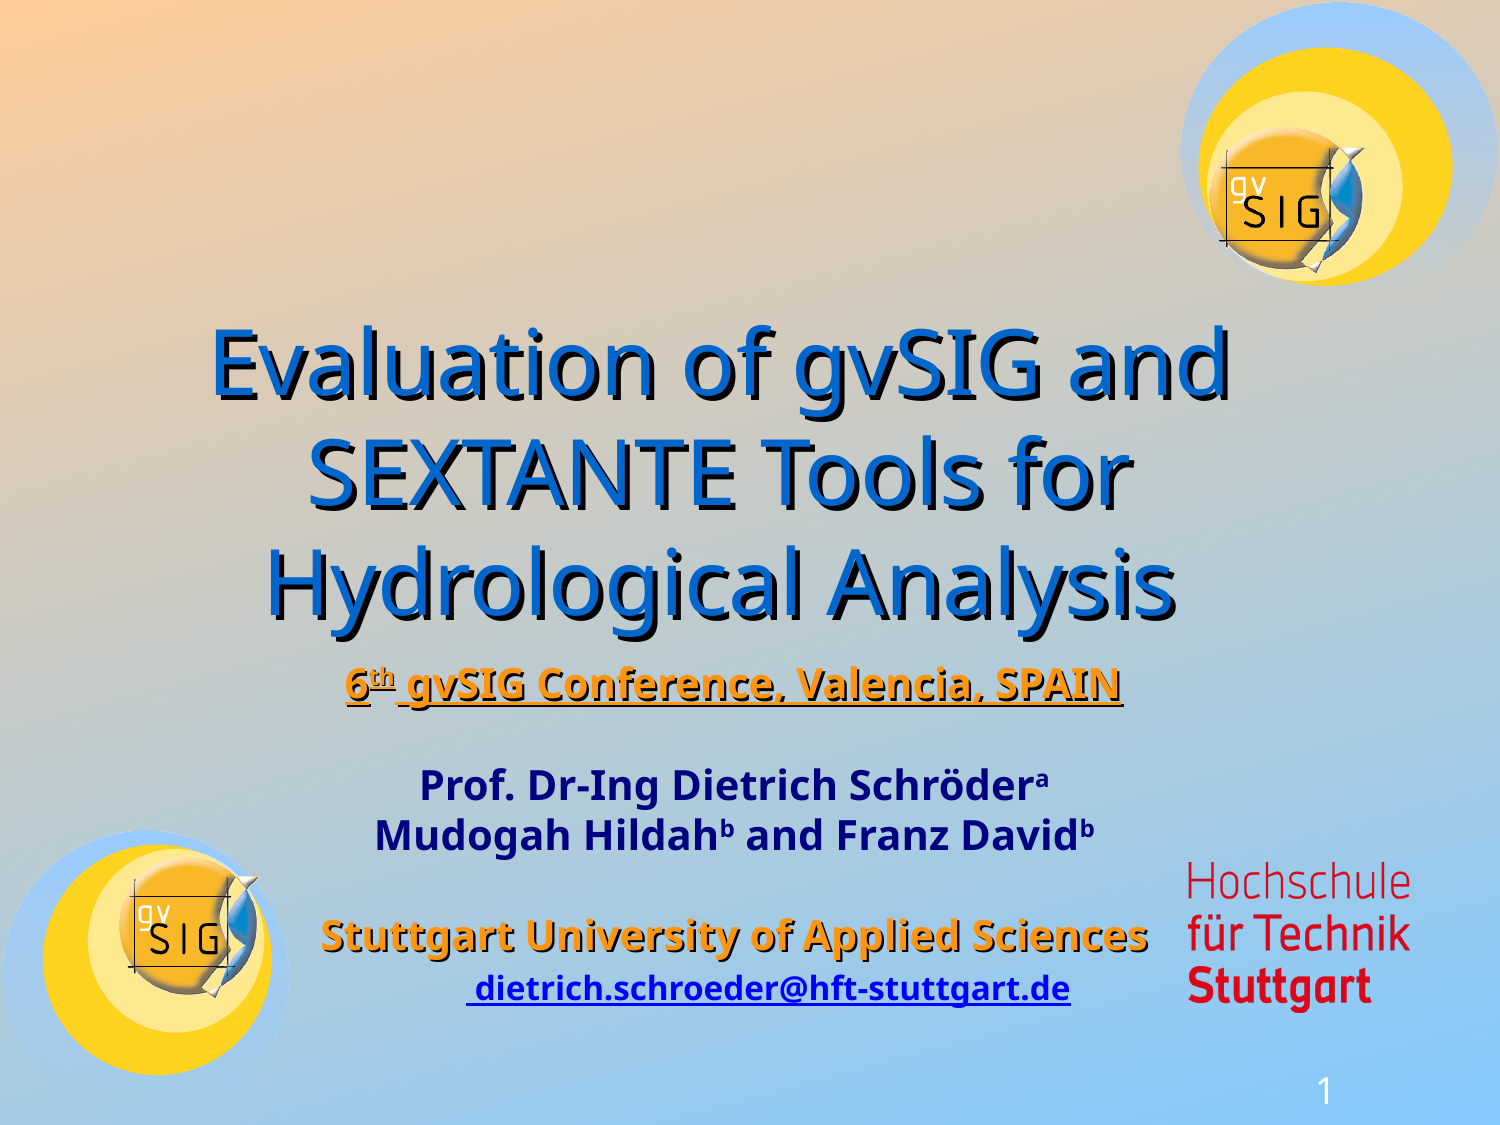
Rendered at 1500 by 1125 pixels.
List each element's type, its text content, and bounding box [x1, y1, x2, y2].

title 6th gvSIG Conference, Valencia, SPAIN [70, 641, 1396, 715]
text_box [1180, 2, 1498, 300]
picture [116, 855, 260, 1000]
text_box [2, 830, 289, 1120]
text_box Prof. Dr-Ing Dietrich Schrödera Mudogah Hildahb and Franz Davidb Stuttgart University of Applied Sciences dietrich.schroeder@hft-stuttgart.de [284, 743, 1185, 991]
picture [1188, 862, 1410, 1013]
picture [1206, 125, 1366, 275]
slide_number <número> [1299, 1052, 1425, 1113]
title Evaluation of gvSIG and SEXTANTE Tools for Hydrological Analysis [57, 289, 1383, 642]
